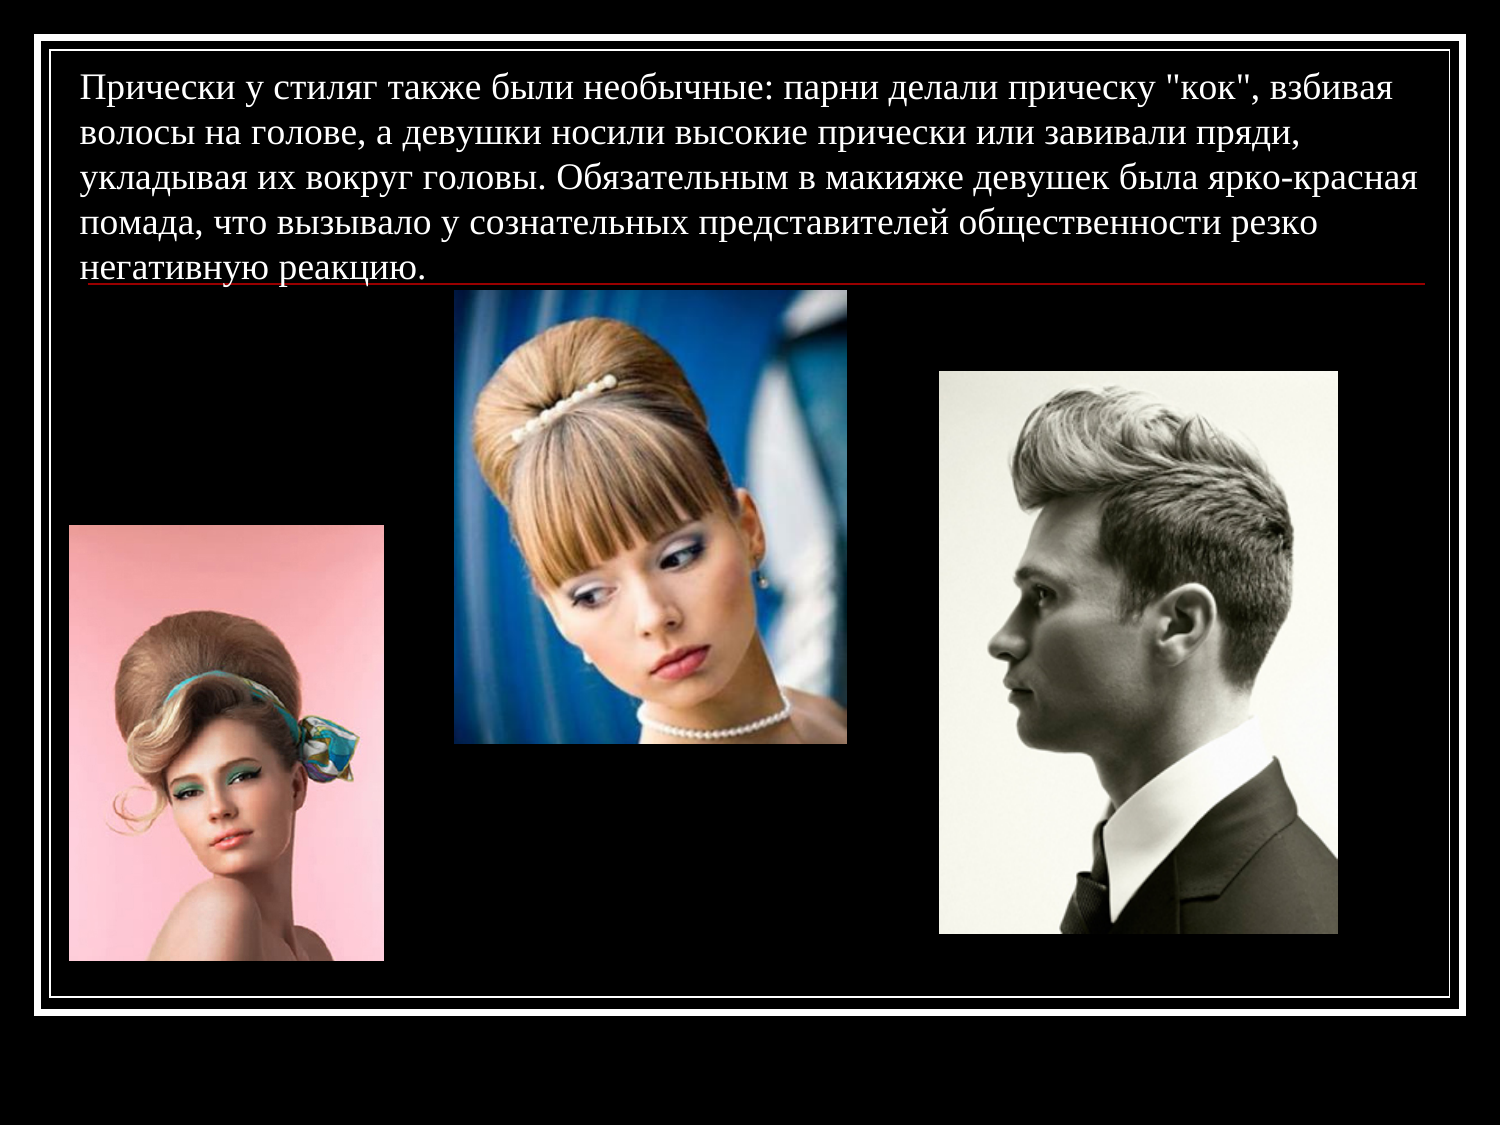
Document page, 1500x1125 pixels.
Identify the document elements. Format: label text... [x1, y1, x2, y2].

picture [454, 290, 847, 744]
picture [939, 371, 1338, 934]
picture [69, 525, 384, 961]
text_box Прически у стиляг также были необычные: парни делали прическу "кок", взбивая волосы на голове, а девушки носили высокие прически или завивали пряди, укладывая их вокруг головы. Обязательным в макияже девушек была ярко-красная помада, что вызывало у сознательных представителей общественности резко негативную реакцию. [64, 54, 1436, 296]
